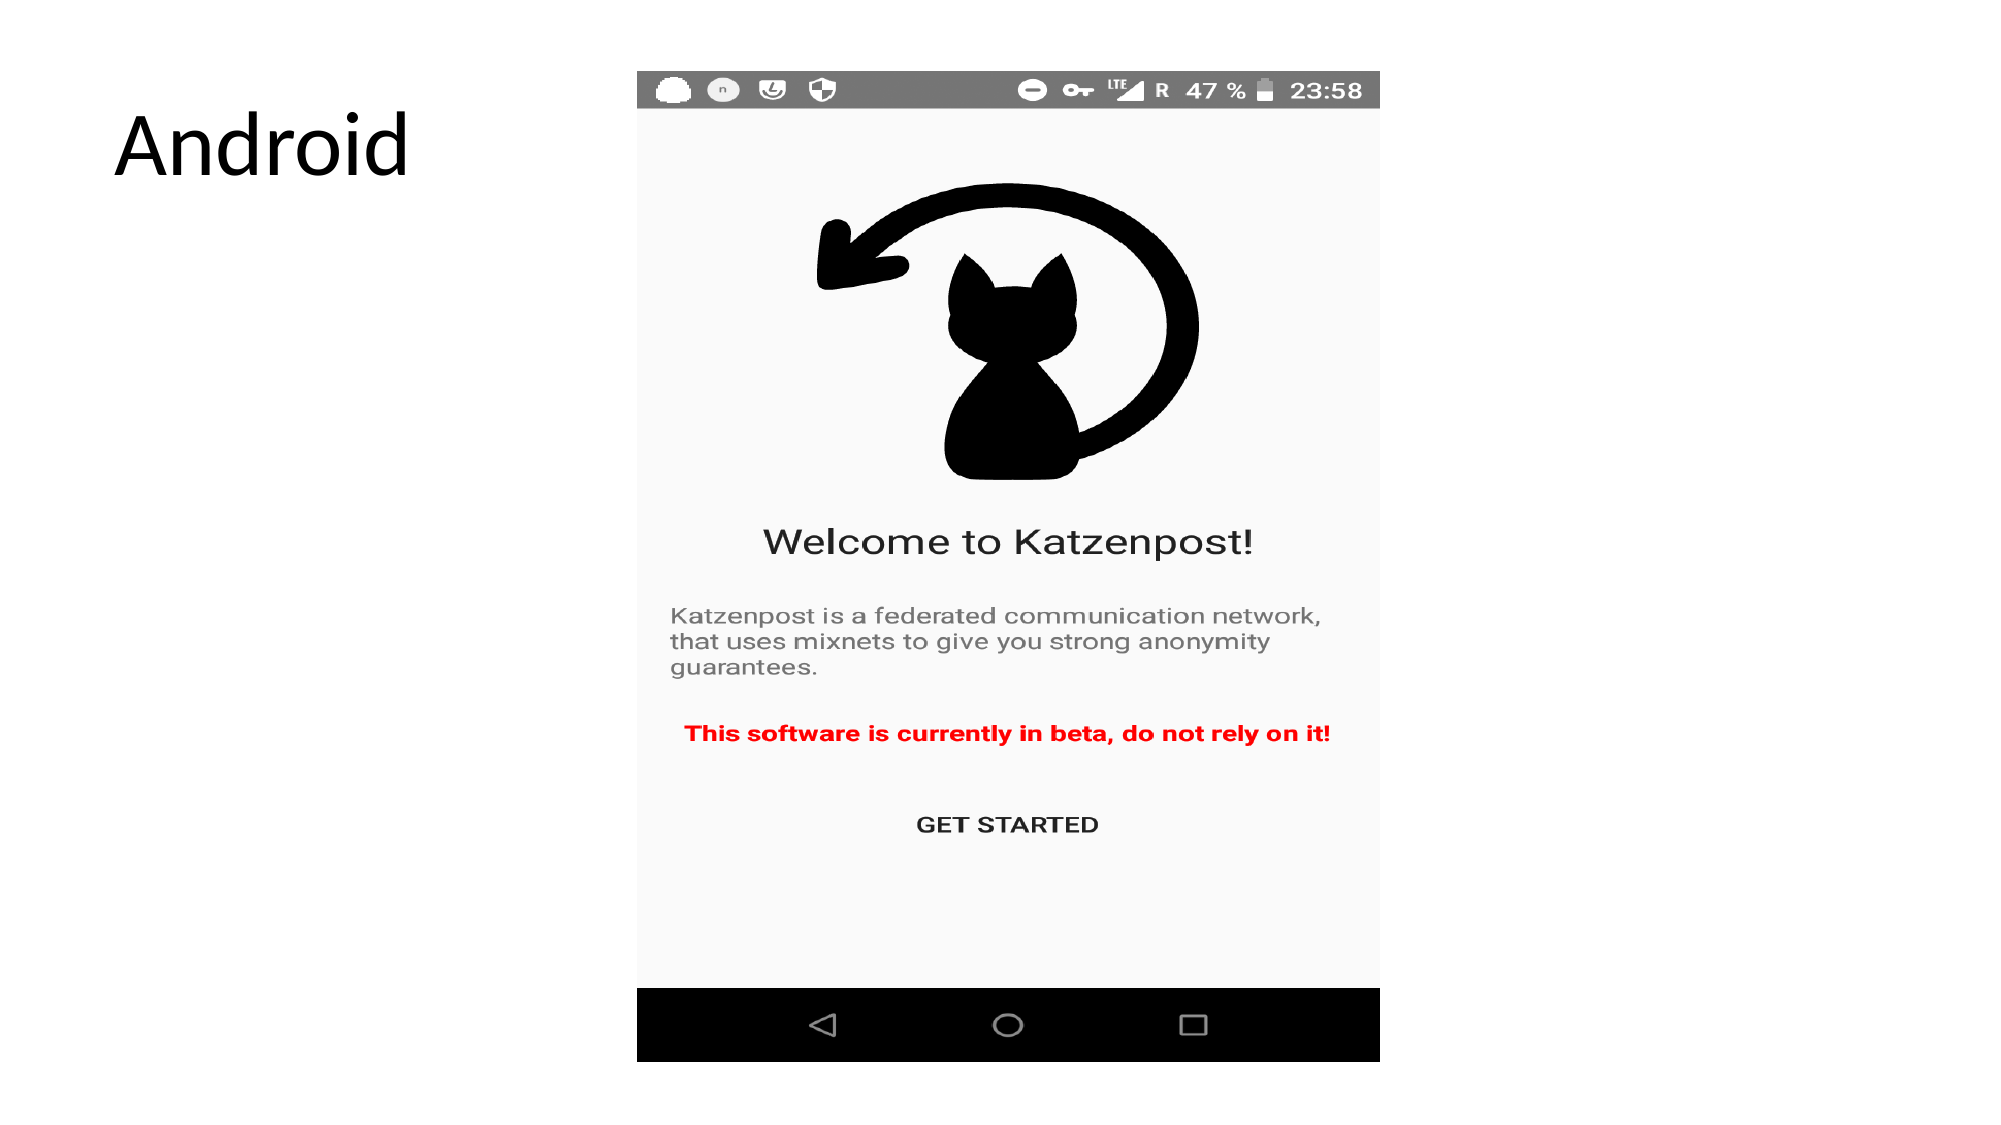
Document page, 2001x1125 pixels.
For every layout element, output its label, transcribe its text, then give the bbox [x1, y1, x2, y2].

text_box Android [99, 45, 1900, 233]
picture [637, 71, 1380, 1062]
